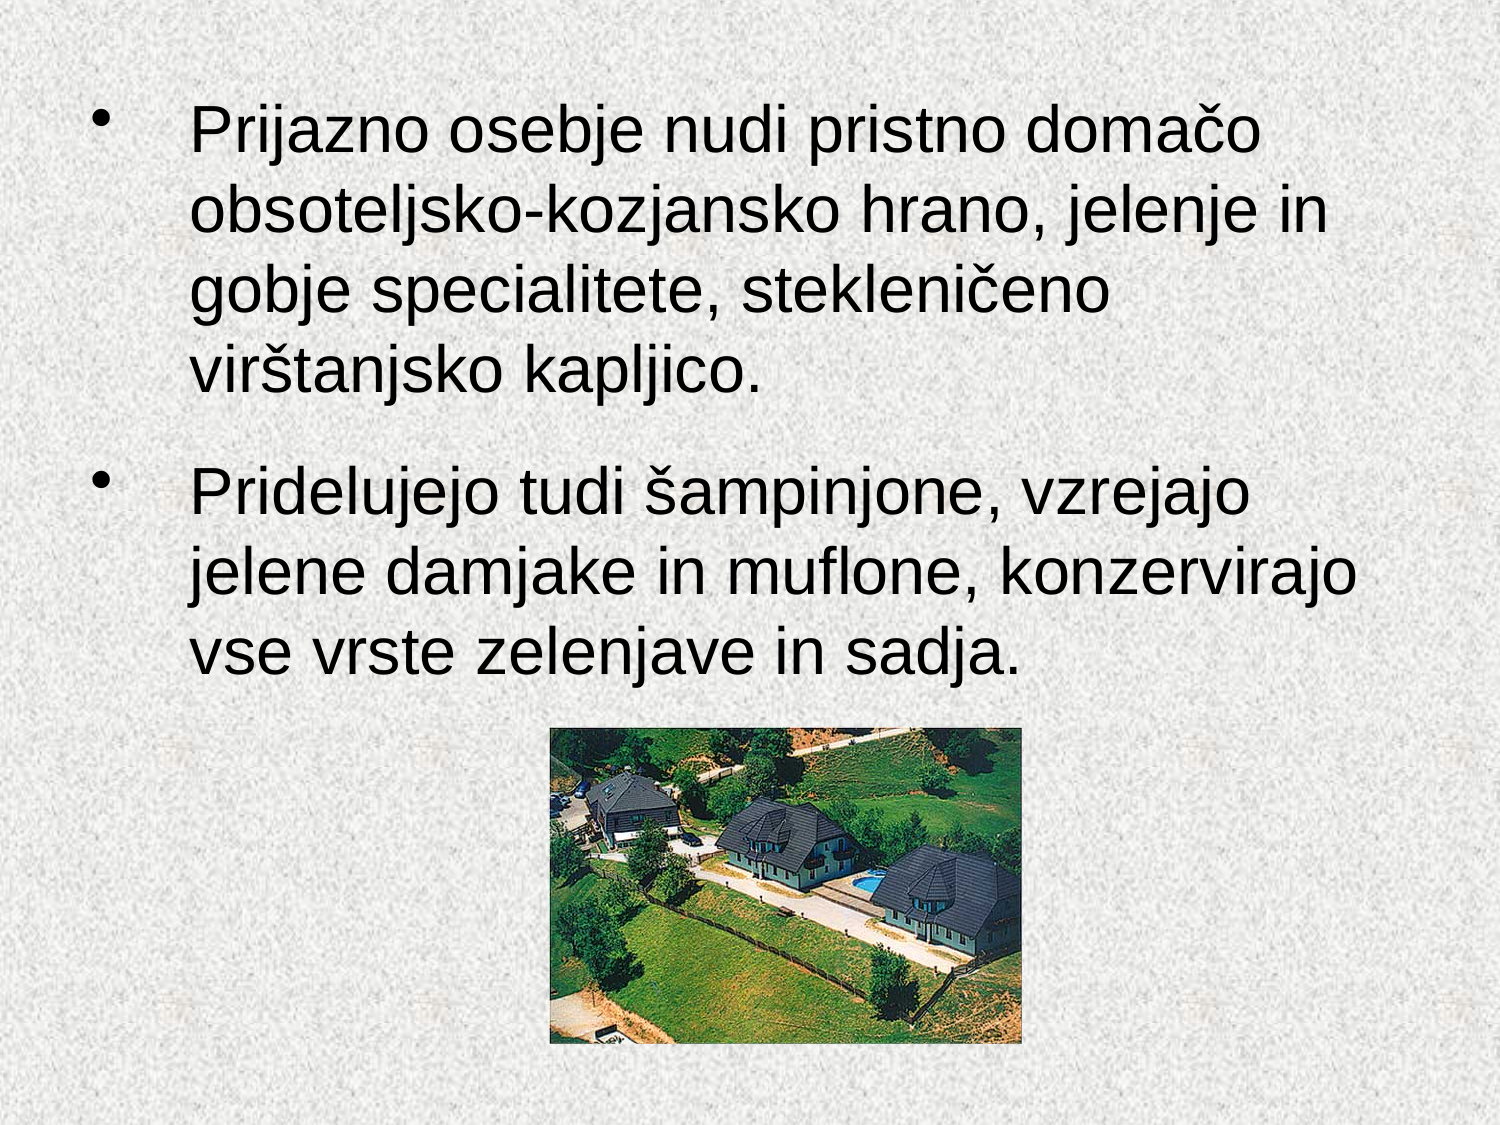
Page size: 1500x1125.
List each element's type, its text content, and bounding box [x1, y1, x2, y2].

list Prijazno osebje nudi pristno domačo obsoteljsko-kozjansko hrano, jelenje in gobje specialitete, stekleničeno virštanjsko kapljico. Pridelujejo tudi šampinjone, vzrejajo jelene damjake in muflone, konzervirajo vse vrste zelenjave in sadja. [75, 78, 1425, 1005]
picture [0, 0, 1500, 1125]
